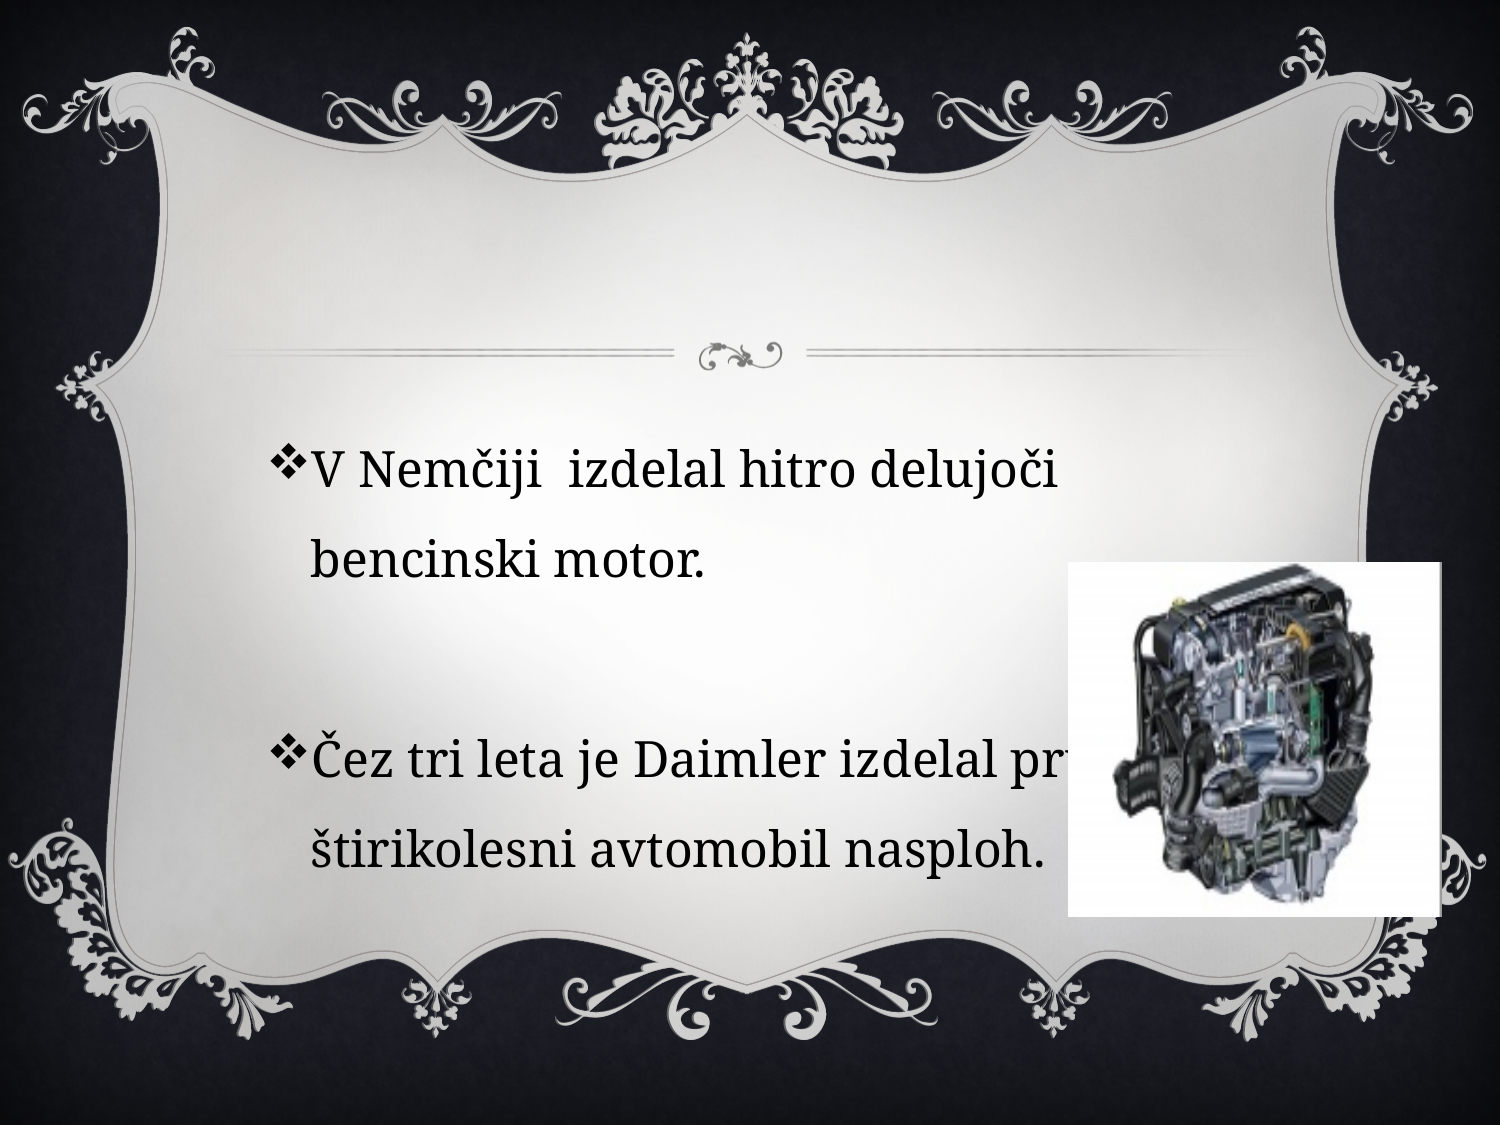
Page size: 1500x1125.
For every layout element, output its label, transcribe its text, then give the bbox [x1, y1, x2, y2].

list V Nemčiji izdelal hitro delujoči bencinski motor. Čez tri leta je Daimler izdelal prvi znani štirikolesni avtomobil nasploh. [225, 399, 1275, 900]
picture [0, 0, 1500, 1125]
